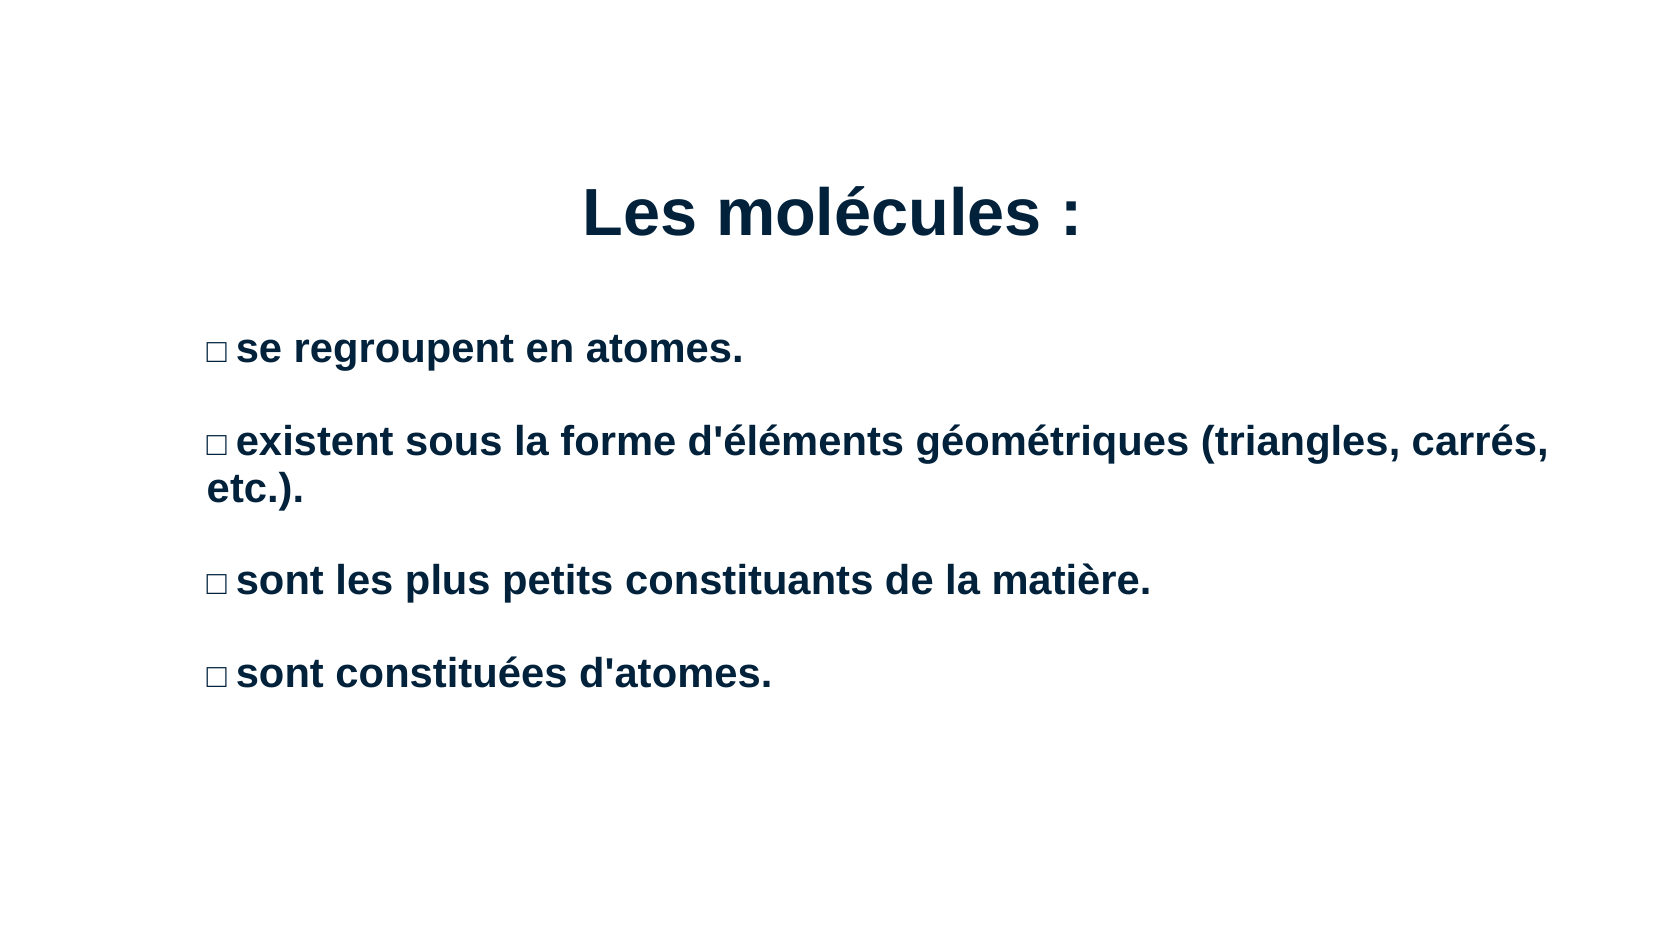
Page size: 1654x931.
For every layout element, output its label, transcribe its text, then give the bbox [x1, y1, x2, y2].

subtitle Les molécules : □ se regroupent en atomes. □ existent sous la forme d'éléments géométriques (triangles, carrés, etc.). □ sont les plus petits constituants de la matière. □ sont constituées d'atomes. [88, 15, 1577, 857]
